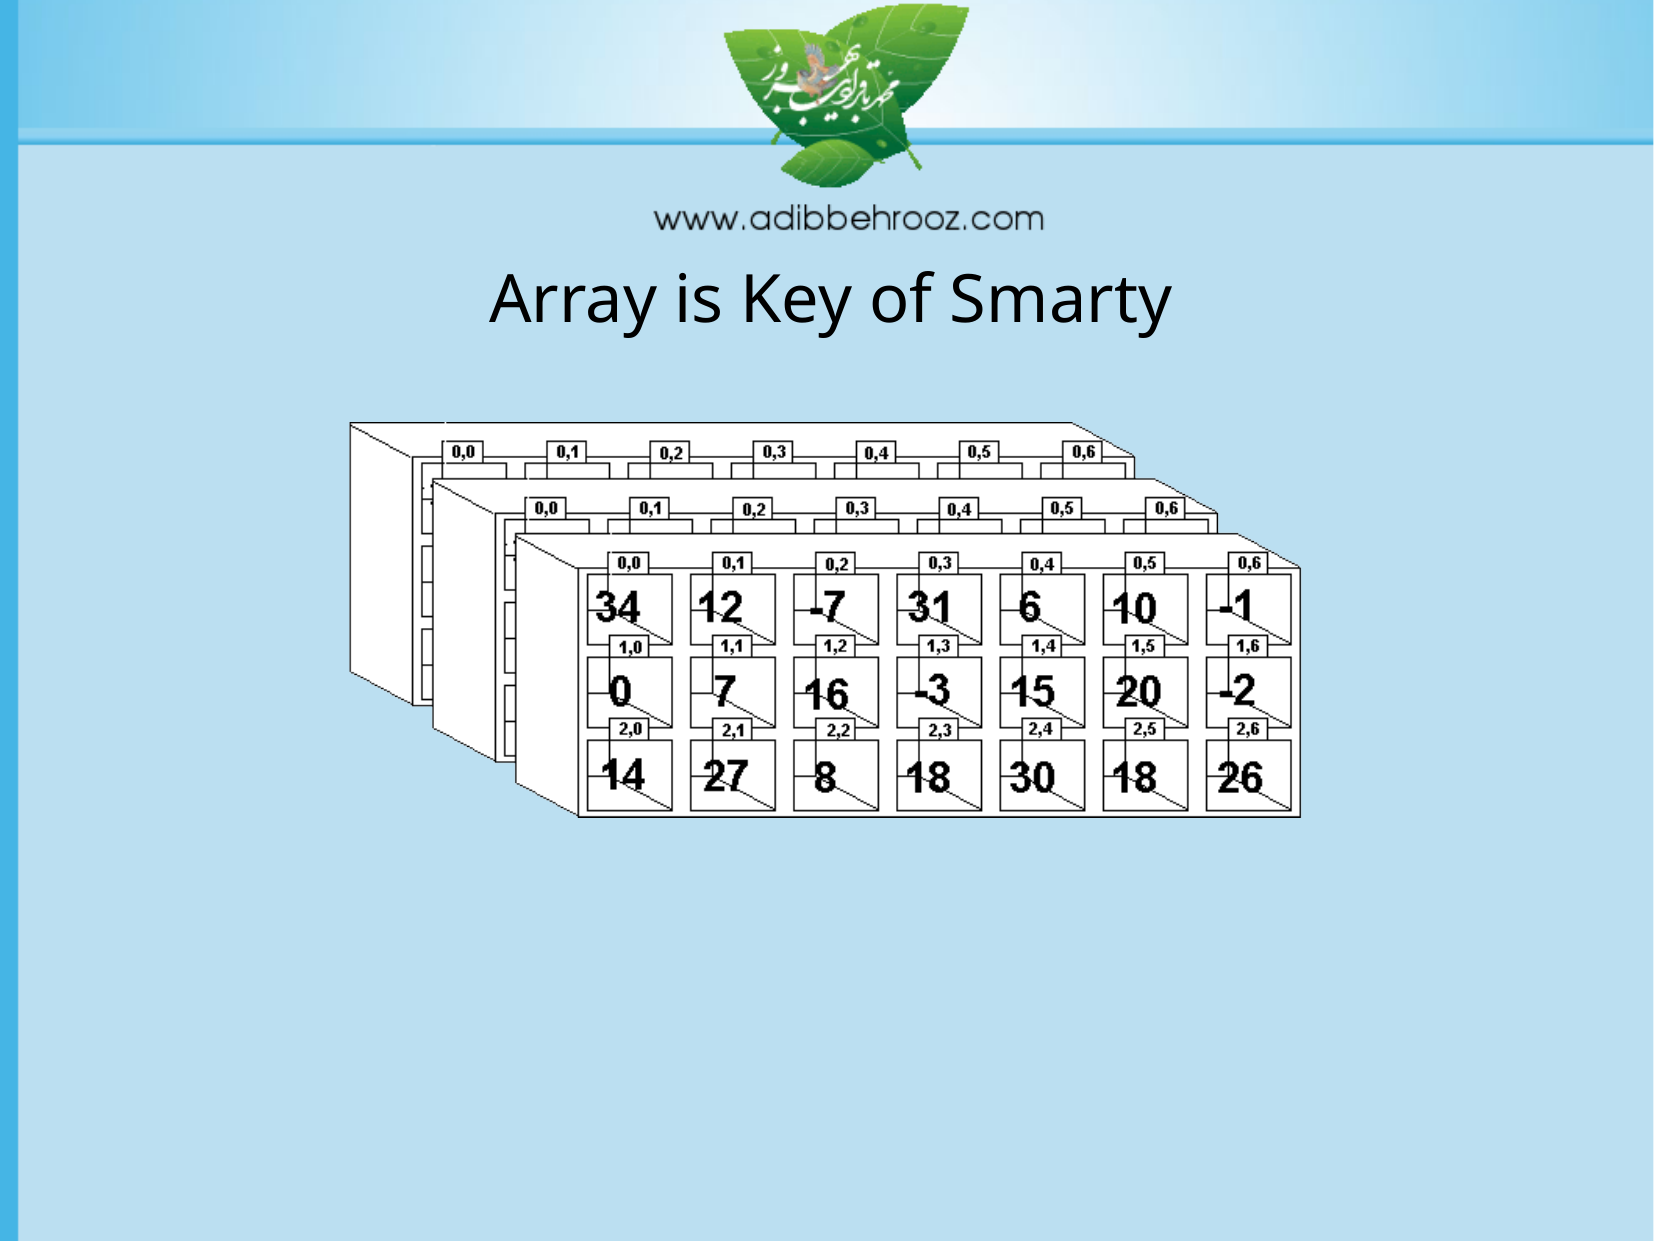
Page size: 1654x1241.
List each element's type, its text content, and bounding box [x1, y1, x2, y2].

subtitle Array is Key of Smarty [86, 264, 1576, 509]
picture [0, 0, 1654, 1241]
